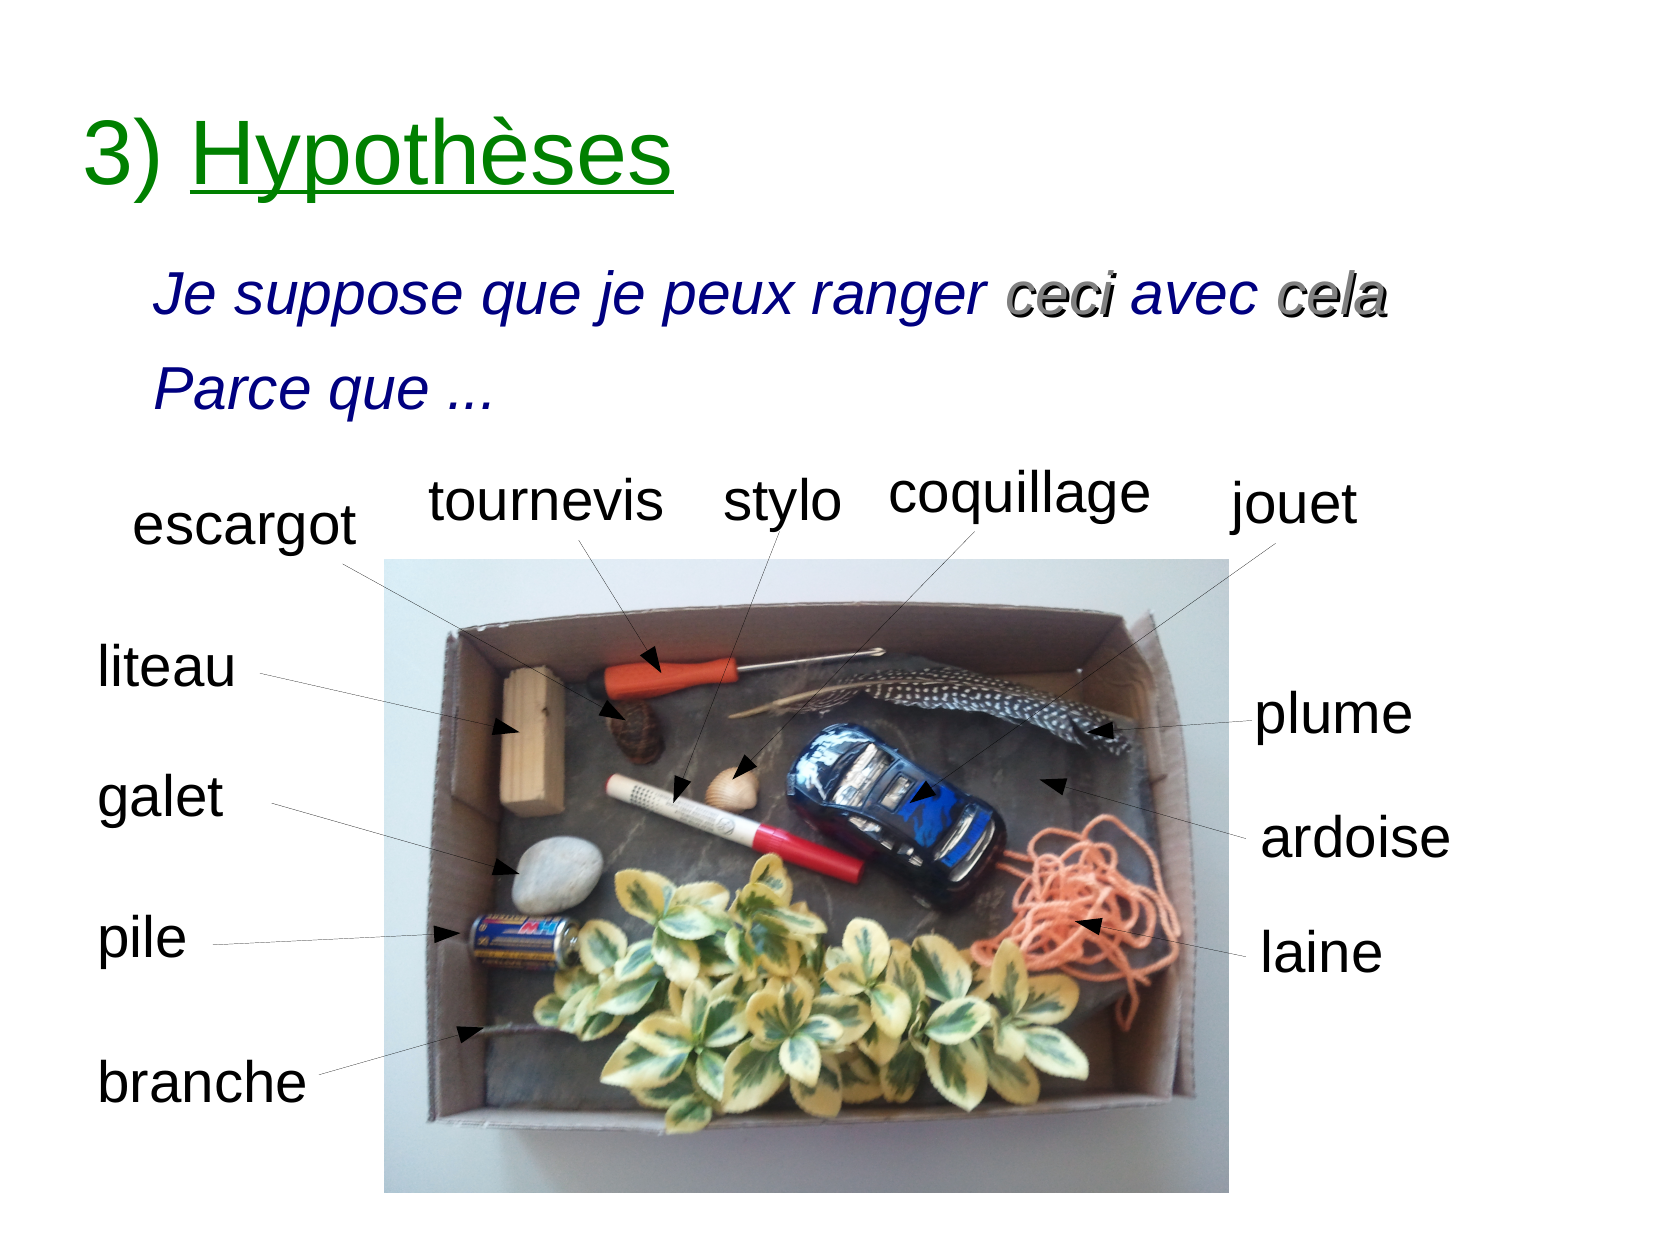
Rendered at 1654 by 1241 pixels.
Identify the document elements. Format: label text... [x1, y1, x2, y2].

text_box galet [82, 755, 308, 836]
text_box jouet [1216, 463, 1483, 544]
text_box branche [82, 1042, 331, 1123]
text_box laine [1245, 912, 1512, 993]
text_box tournevis [413, 460, 697, 541]
picture [384, 559, 1229, 1193]
text_box coquillage [874, 451, 1170, 532]
text_box pile [82, 897, 308, 978]
text_box stylo [708, 460, 973, 541]
text_box liteau [82, 625, 308, 706]
list Je suppose que je peux ranger ceci avec cela Parce que ... [153, 259, 1489, 425]
text_box escargot [118, 484, 385, 564]
text_box ardoise [1245, 797, 1512, 878]
title 3) Hypothèses [82, 49, 1571, 257]
text_box plume [1240, 673, 1507, 753]
